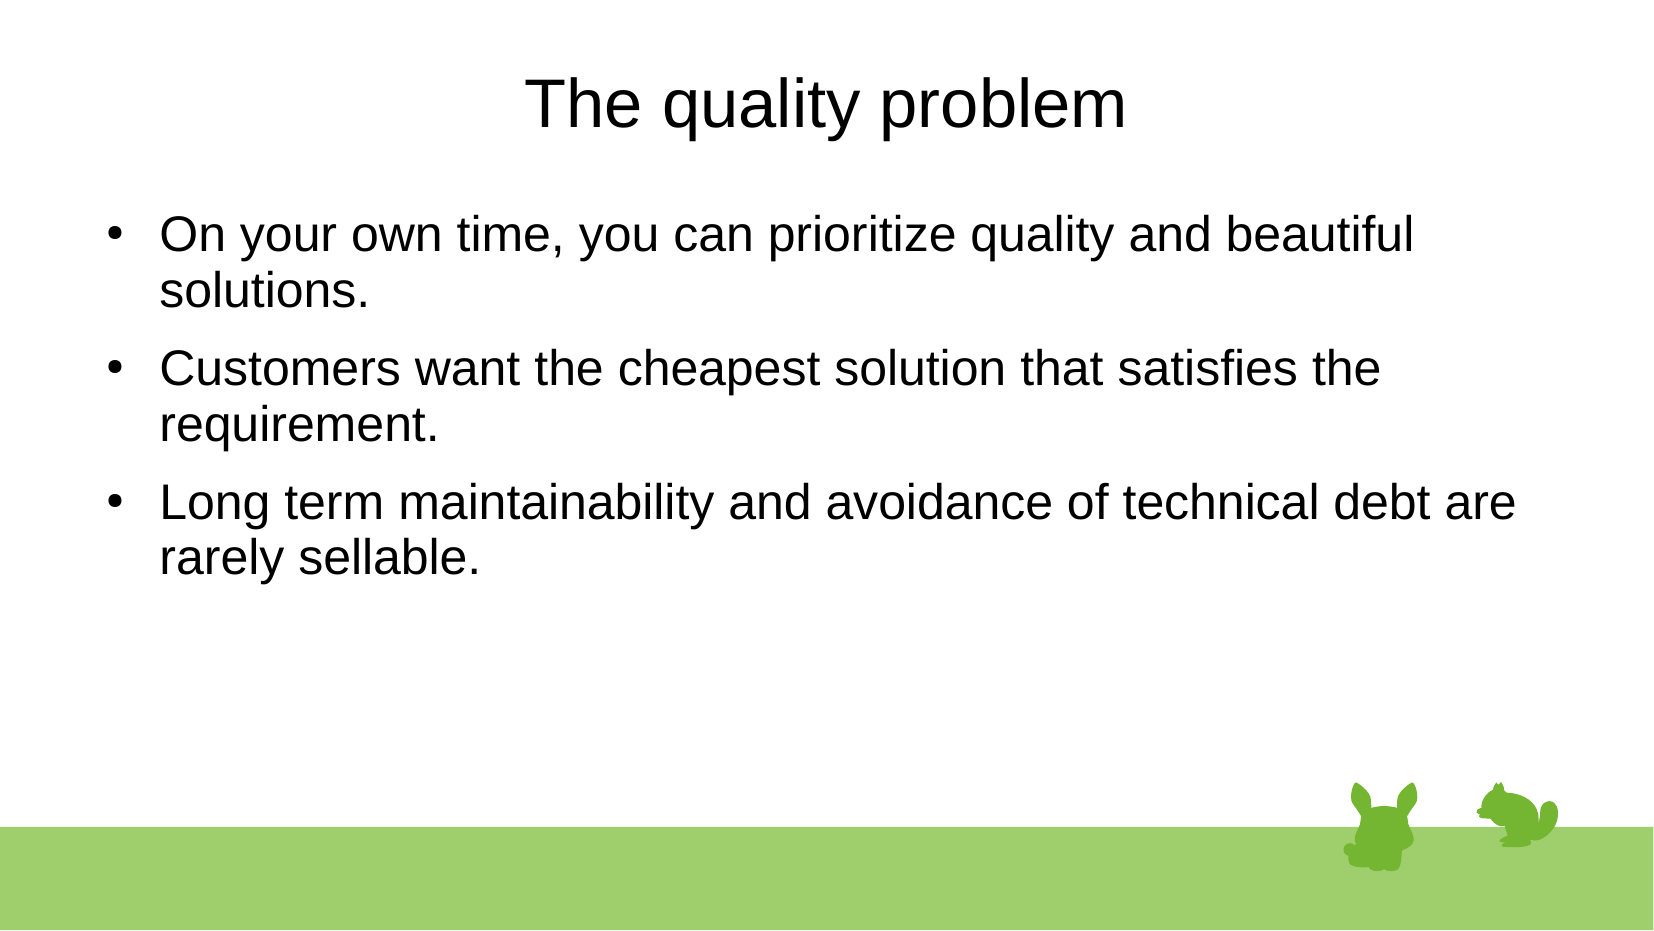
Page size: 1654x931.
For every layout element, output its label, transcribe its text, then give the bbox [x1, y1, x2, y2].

list On your own time, you can prioritize quality and beautiful solutions. Customers want the cheapest solution that satisfies the requirement. Long term maintainability and avoidance of technical debt are rarely sellable. [88, 206, 1565, 739]
title The quality problem [88, 29, 1565, 178]
